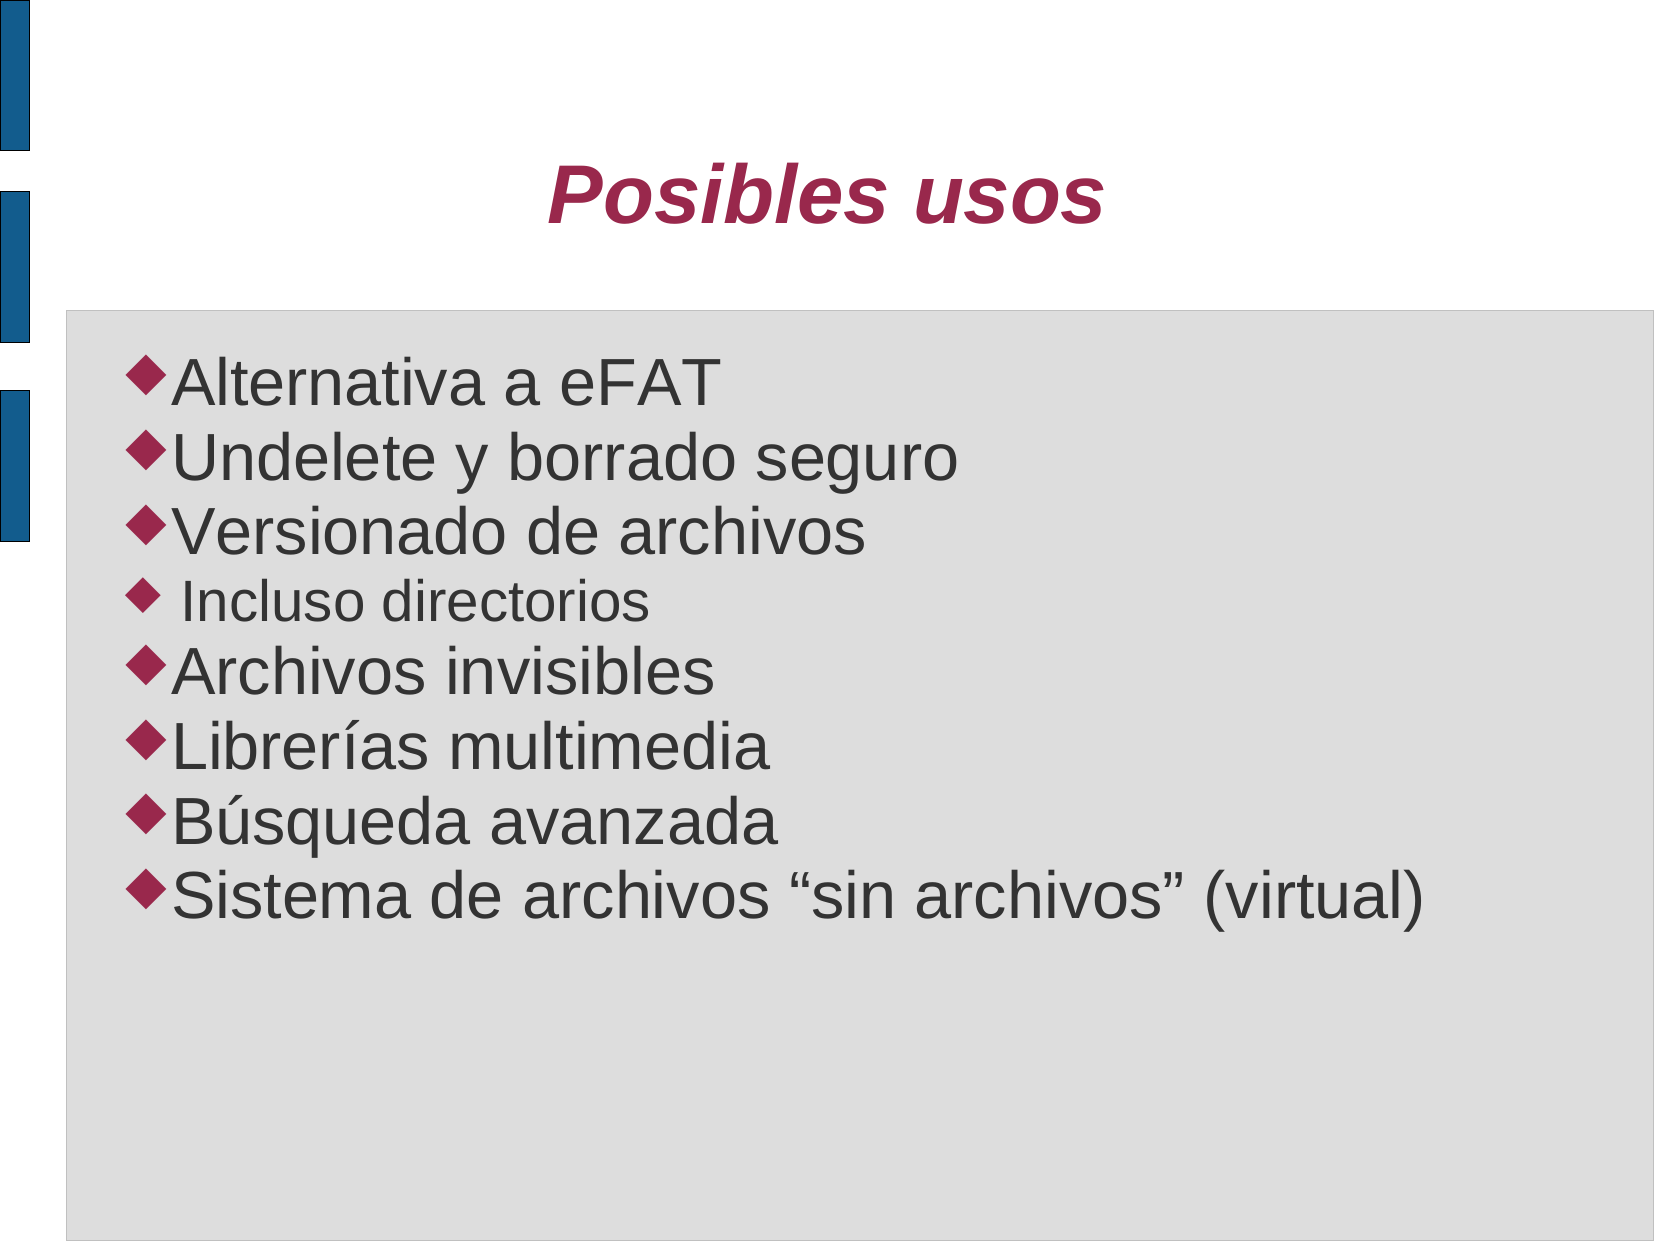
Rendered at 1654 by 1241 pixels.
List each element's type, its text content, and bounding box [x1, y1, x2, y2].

list Alternativa a eFAT Undelete y borrado seguro Versionado de archivos Incluso directorios Archivos invisibles Librerías multimedia Búsqueda avanzada Sistema de archivos “sin archivos” (virtual) [121, 344, 1534, 1149]
title Posibles usos [121, 98, 1534, 291]
